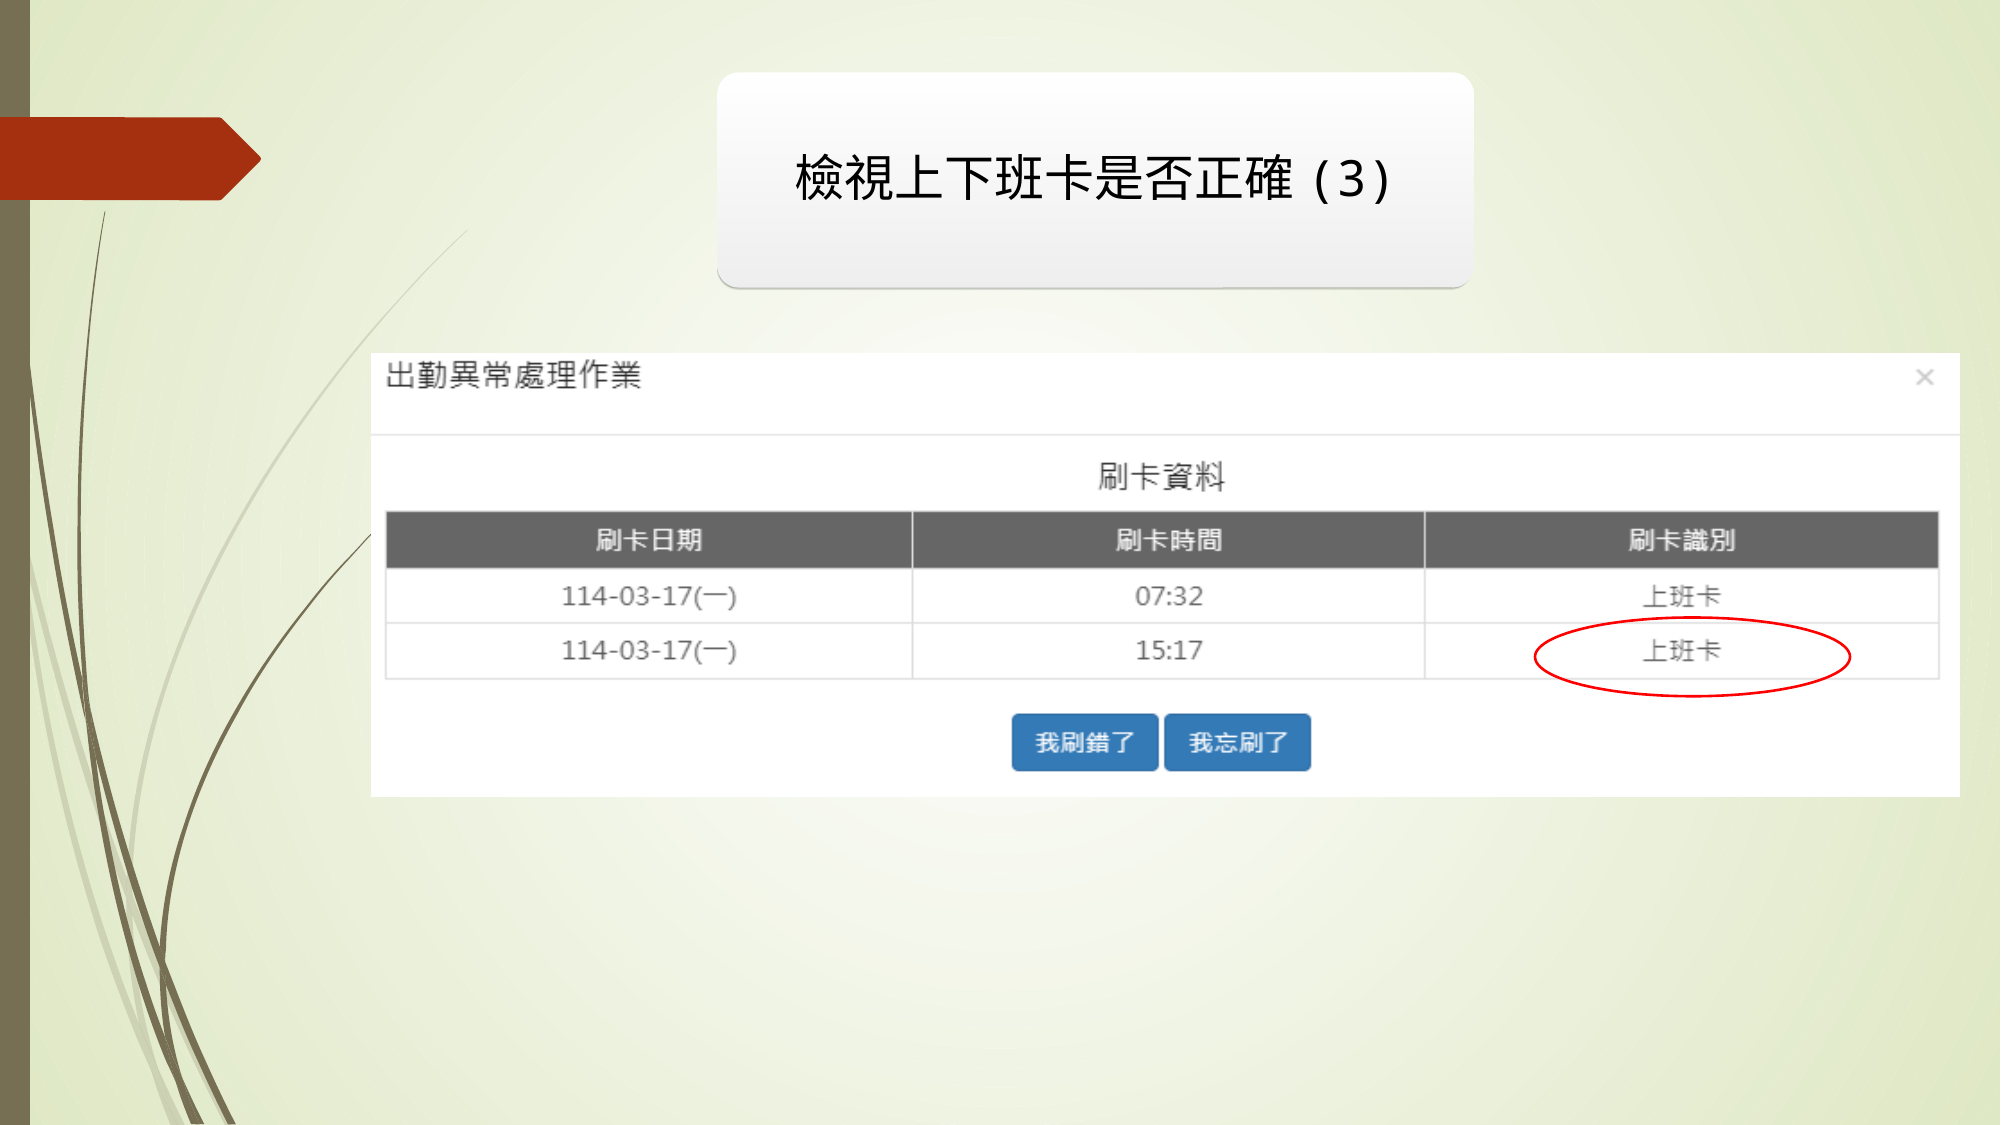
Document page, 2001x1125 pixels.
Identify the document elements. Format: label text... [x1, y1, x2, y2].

text_box [717, 72, 1474, 288]
text_box 檢視上下班卡是否正確(3) [730, 78, 1461, 282]
picture [371, 353, 1960, 797]
